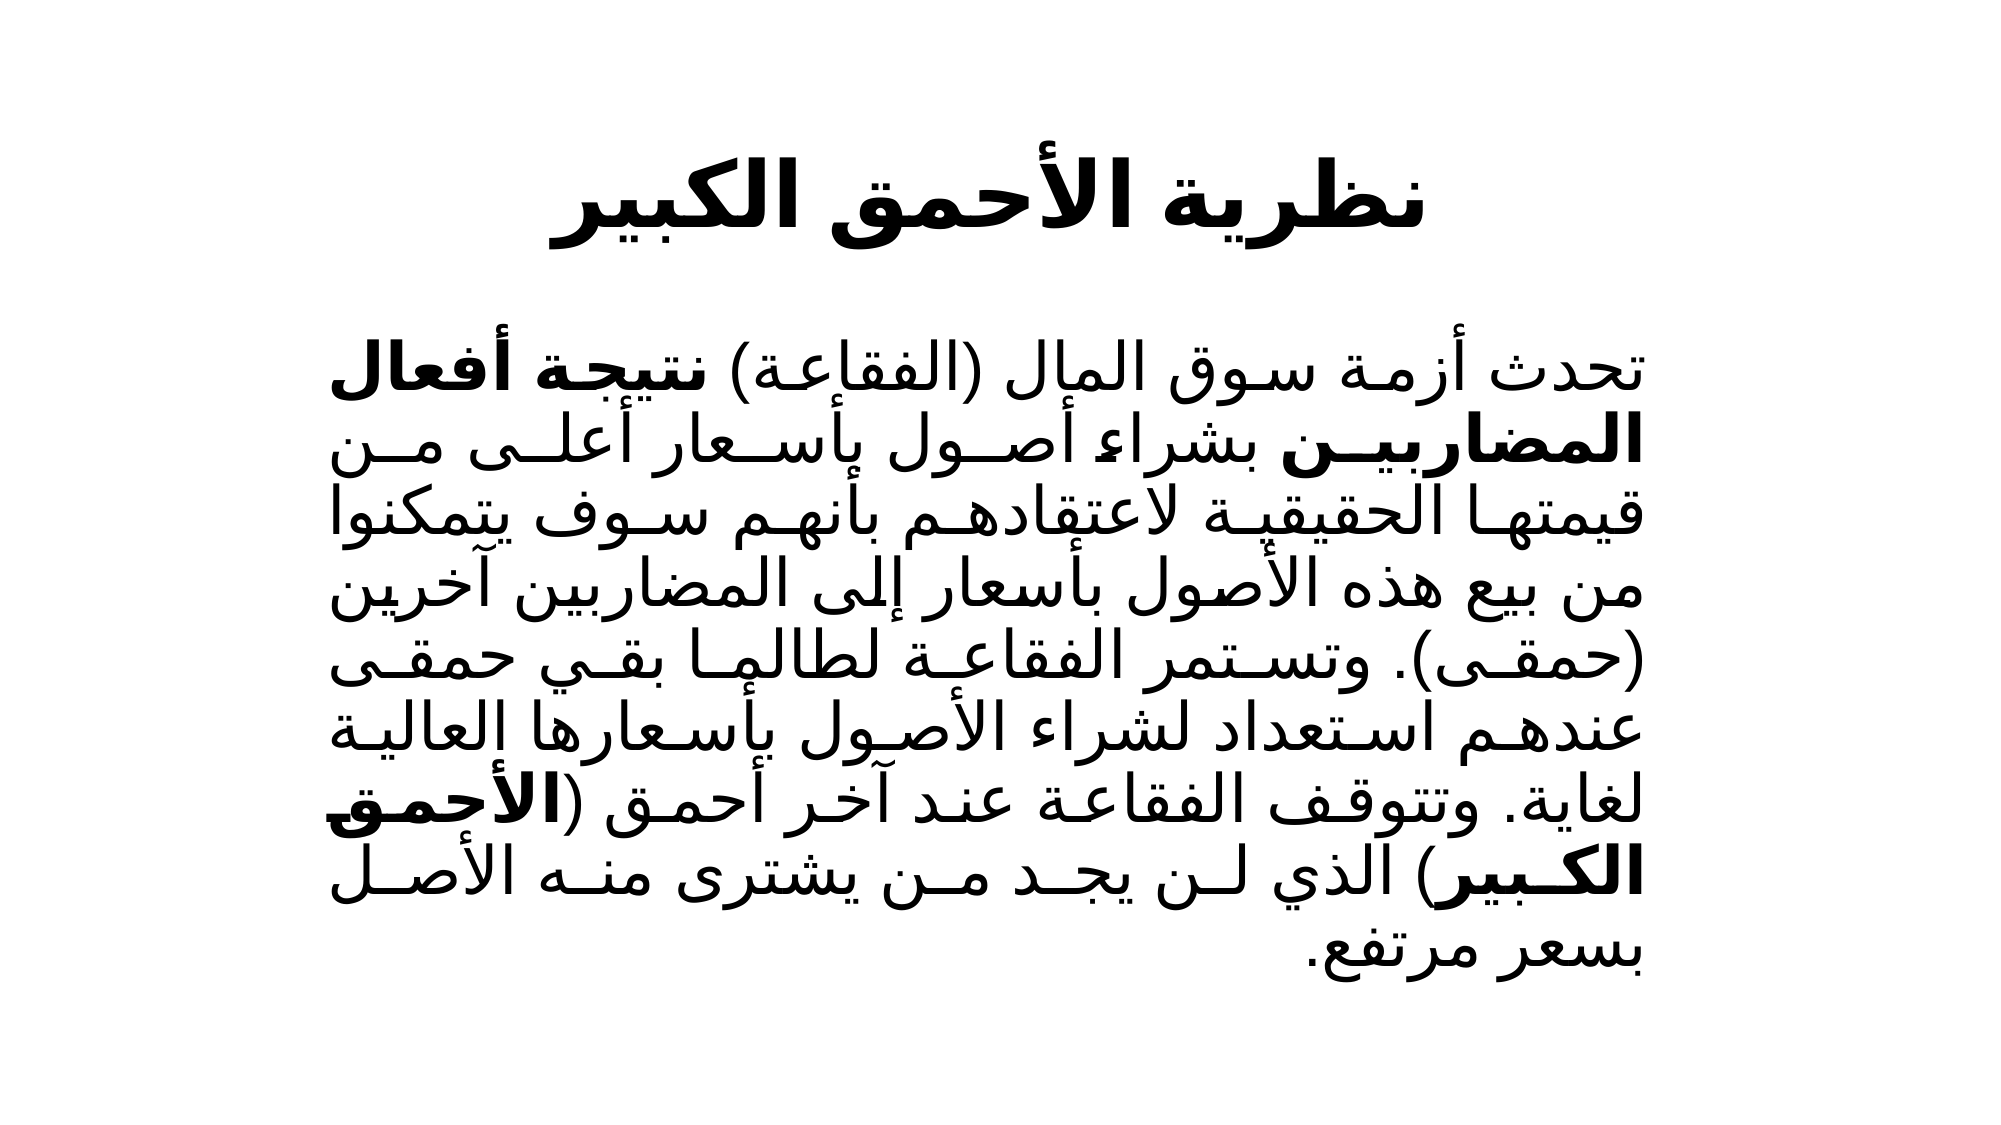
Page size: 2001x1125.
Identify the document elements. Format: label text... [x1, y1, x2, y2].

list تحدث أزمة سوق المال (الفقاعة) نتيجة أفعال المضاربين بشراء أصول بأسعار أعلى من قيمتها الحقيقية لاعتقادهم بأنهم سوف يتمكنوا من بيع هذه الأصول بأسعار إلى المضاربين آخرين (حمقى). وتستمر الفقاعة لطالما بقي حمقى عندهم استعداد لشراء الأصول بأسعارها العالية لغاية. وتتوقف الفقاعة عند آخر أحمق (الأحمق الكبير) الذي لن يجد من يشترى منه الأصل بسعر مرتفع. [312, 325, 1663, 1068]
title نظرية الأحمق الكبير [322, 101, 1663, 296]
